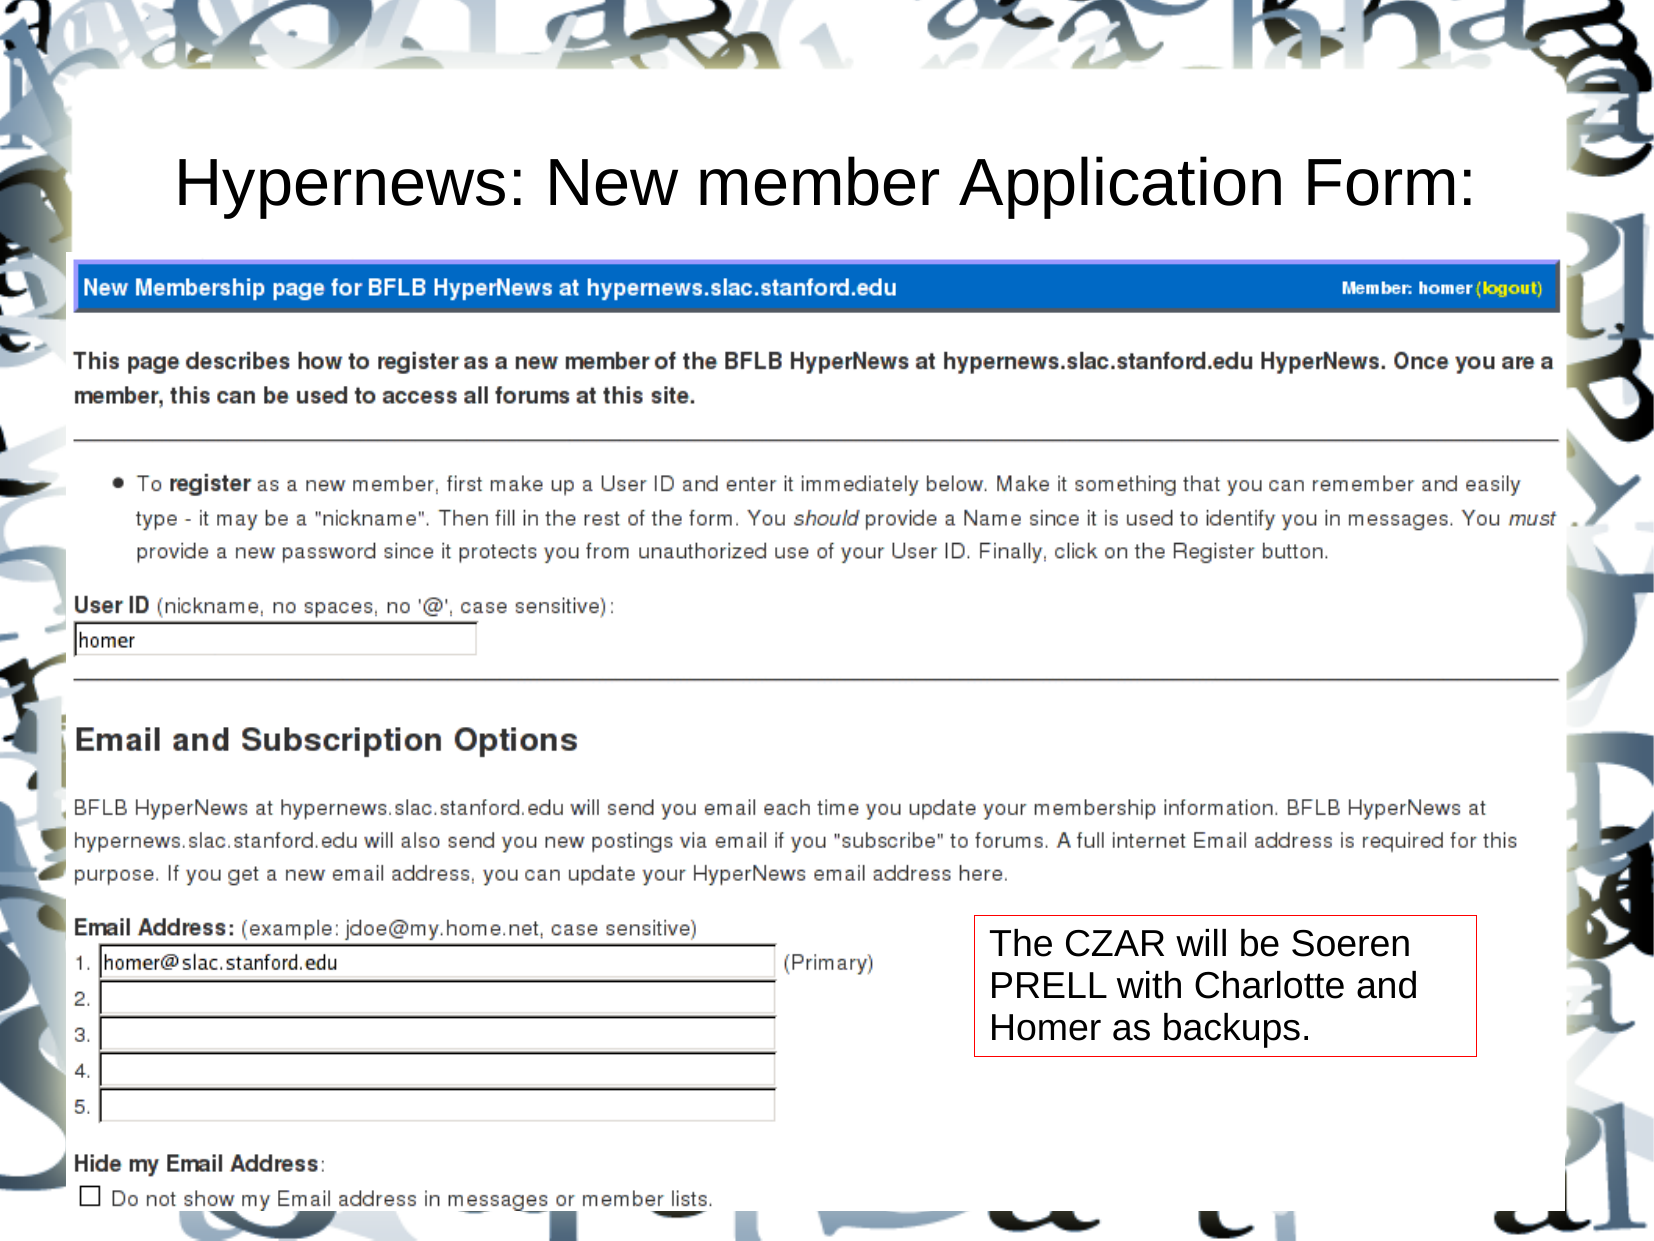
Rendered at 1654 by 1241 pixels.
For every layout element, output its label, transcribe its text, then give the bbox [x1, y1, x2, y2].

picture [0, 0, 1654, 1241]
text_box The CZAR will be Soeren PRELL with Charlotte and Homer as backups. [974, 915, 1477, 1057]
title Hypernews: New member Application Form: [82, 78, 1571, 287]
